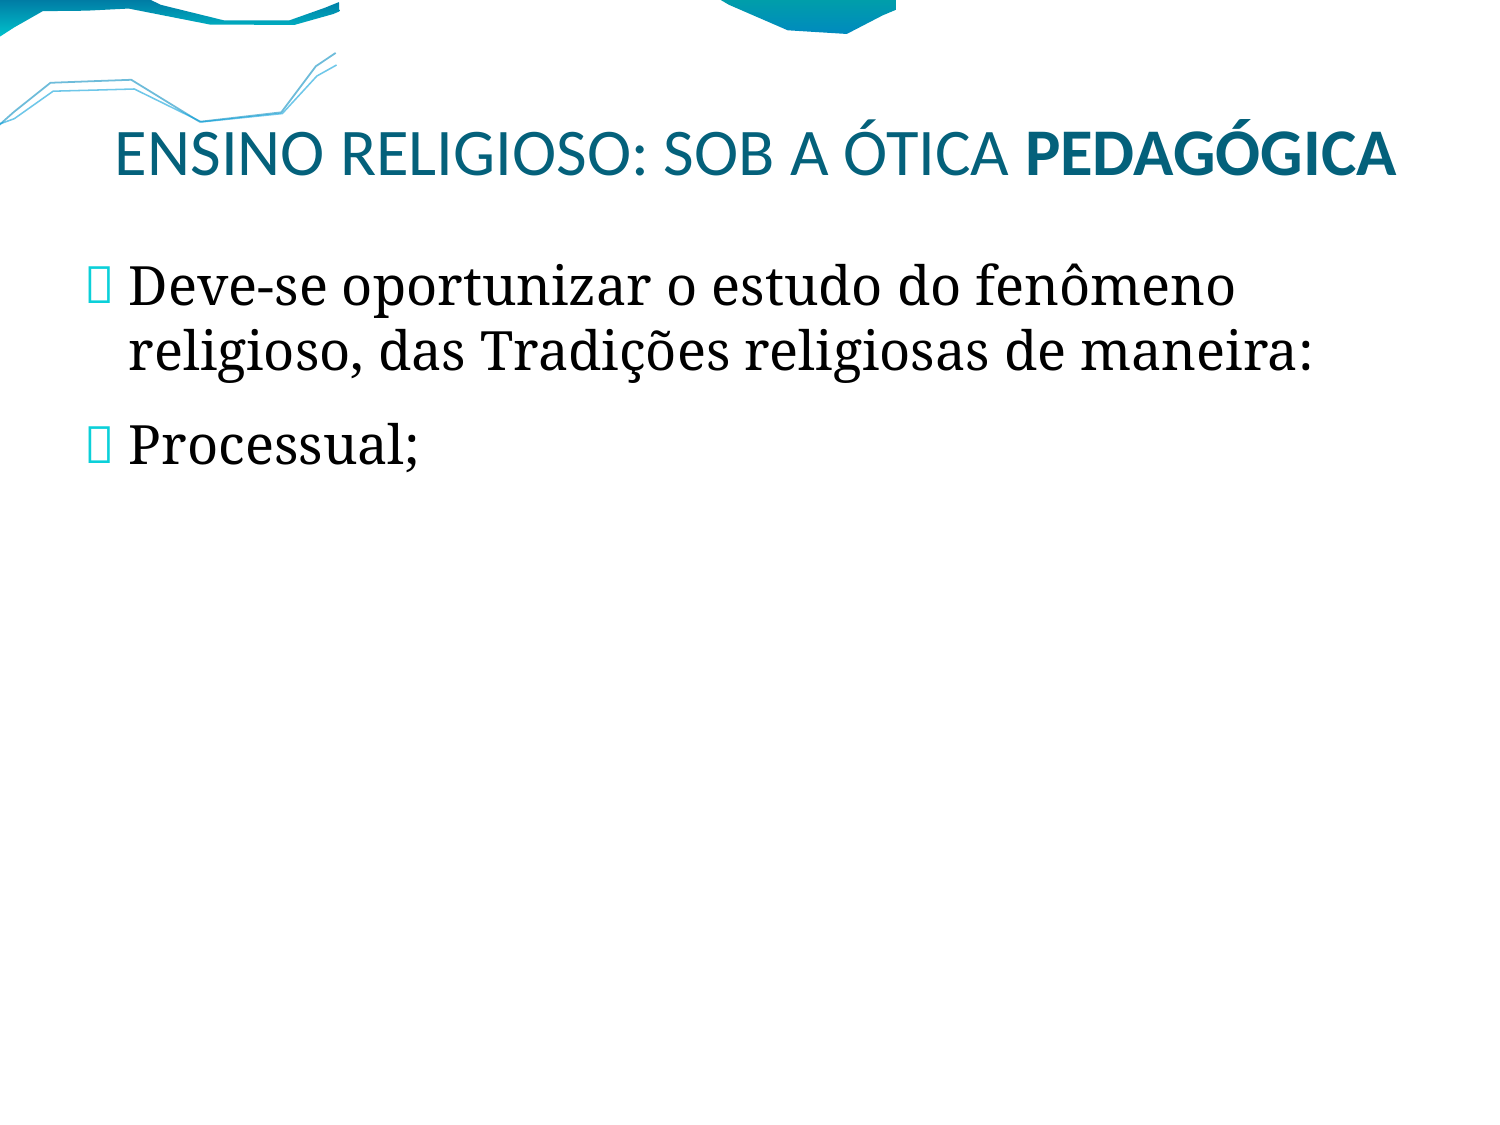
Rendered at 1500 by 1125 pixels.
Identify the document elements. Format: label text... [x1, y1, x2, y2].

title ENSINO RELIGIOSO: SOB A ÓTICA PEDAGÓGICA [100, 101, 1500, 197]
list Deve-se oportunizar o estudo do fenômeno religioso, das Tradições religiosas de maneira: Processual; [69, 243, 1420, 964]
